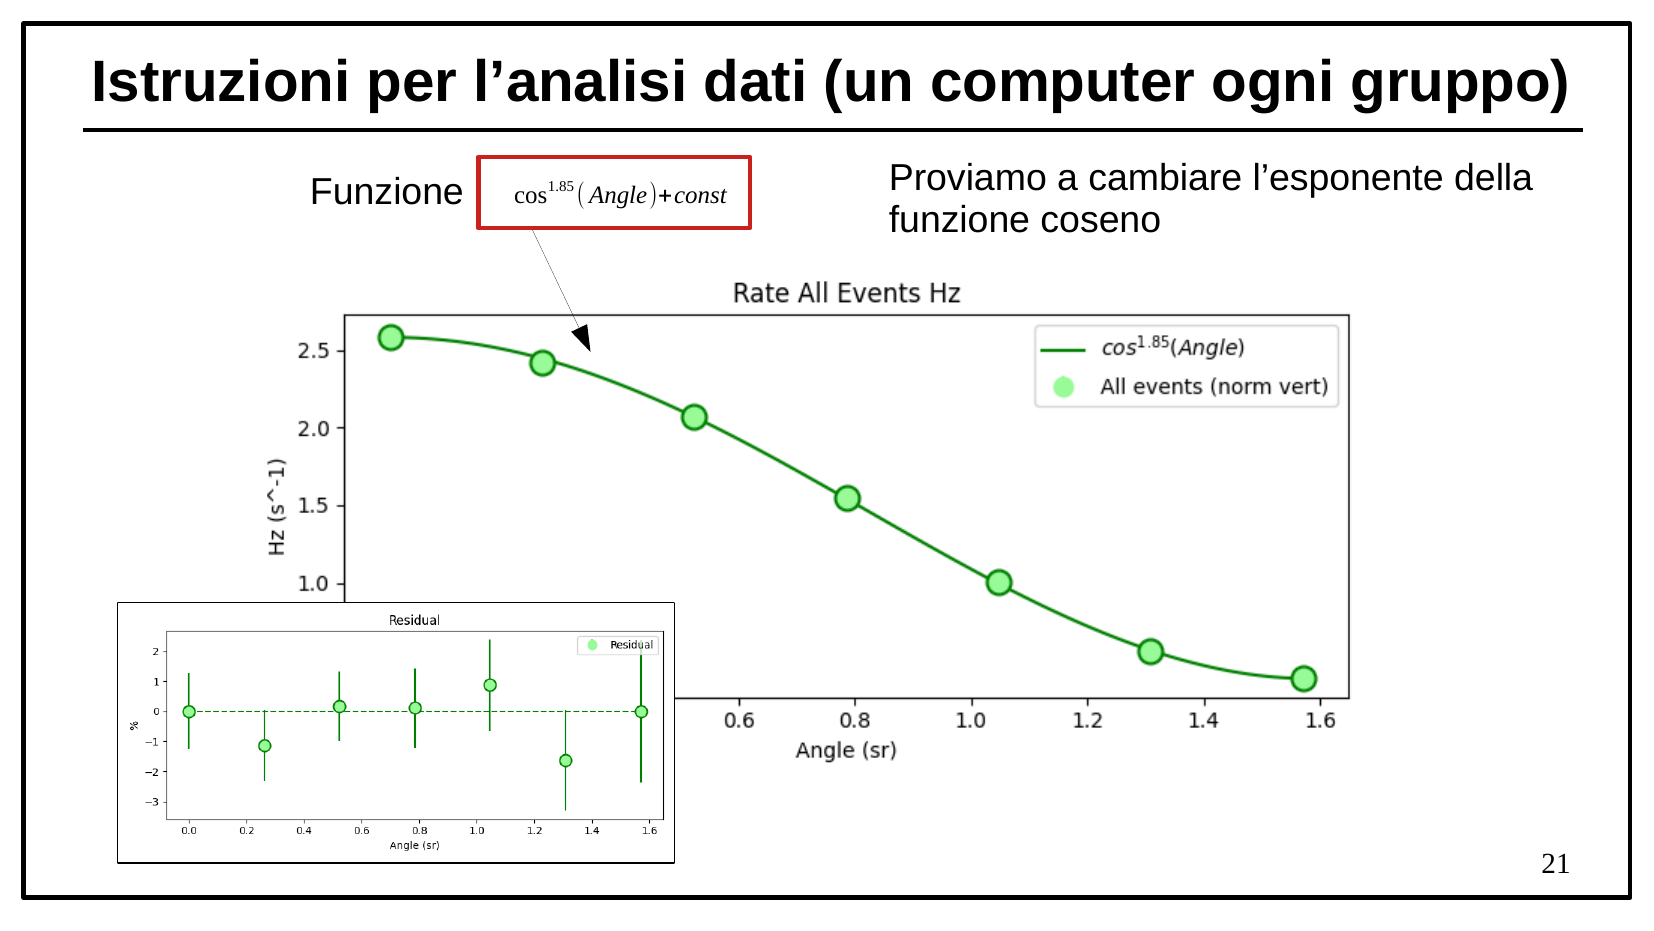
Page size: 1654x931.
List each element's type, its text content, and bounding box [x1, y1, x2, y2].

text_box Proviamo a cambiare l’esponente della funzione coseno [874, 149, 1571, 291]
text_box Istruzioni per l’analisi dati (un computer ogni gruppo) [76, 41, 1601, 154]
picture [118, 603, 674, 863]
chart [507, 177, 735, 211]
text_box Funzione [295, 162, 804, 262]
text_box Funzione [481, 162, 748, 226]
picture [245, 259, 1371, 785]
